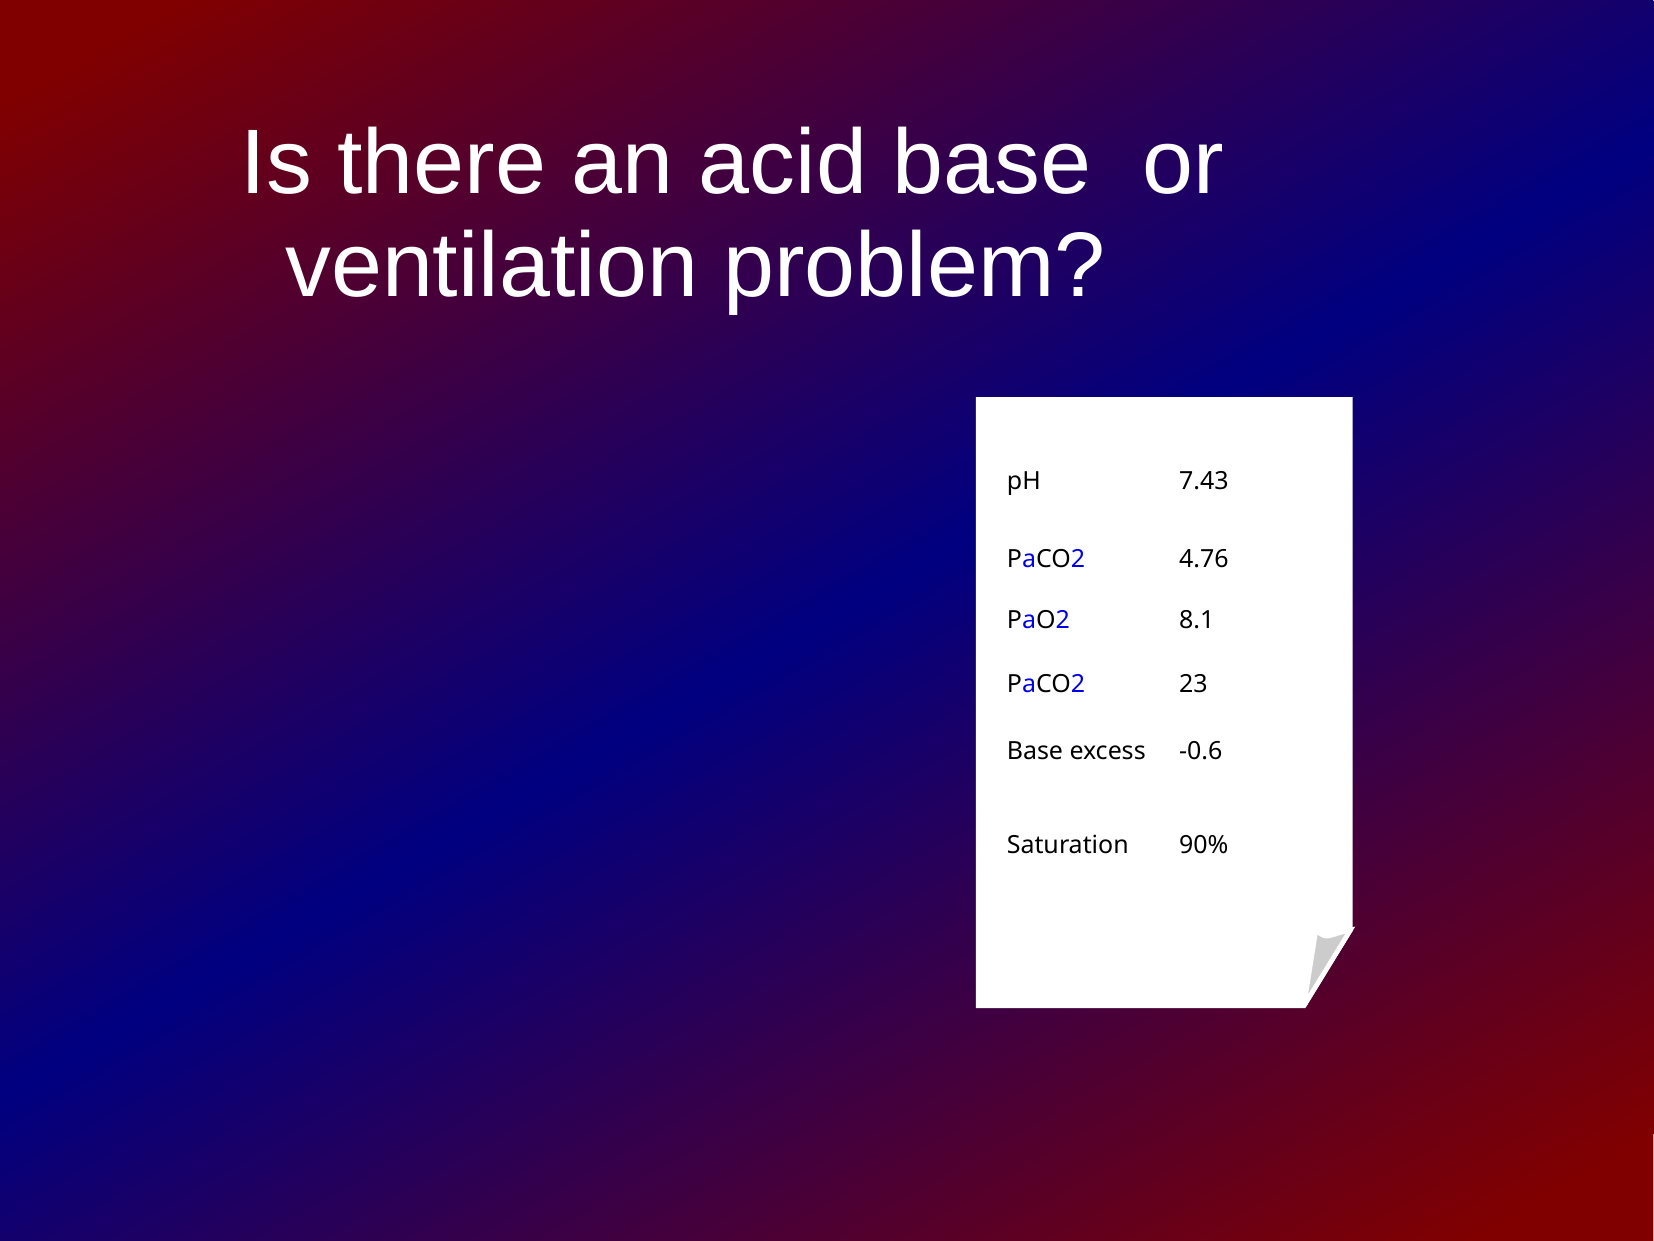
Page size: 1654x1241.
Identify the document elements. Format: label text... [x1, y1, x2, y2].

list [123, 354, 910, 534]
table_cell Saturation [992, 819, 1164, 909]
table_cell -0.6 [1164, 725, 1337, 819]
table_cell PaO2 [992, 594, 1164, 658]
table_cell 8.1 [1164, 594, 1337, 658]
table_cell Base excess [992, 725, 1164, 819]
table_cell 90% [1164, 819, 1337, 909]
text_box [978, 399, 1351, 1006]
table_header pH [992, 455, 1164, 533]
table_cell PaCO2 [992, 533, 1164, 594]
title Is there an acid base or ventilation problem? [124, 103, 1268, 324]
table_header 7.43 [1164, 455, 1337, 533]
table_cell 23 [1164, 658, 1337, 725]
table_cell 4.76 [1164, 533, 1337, 594]
table_cell PaCO2 [992, 658, 1164, 725]
